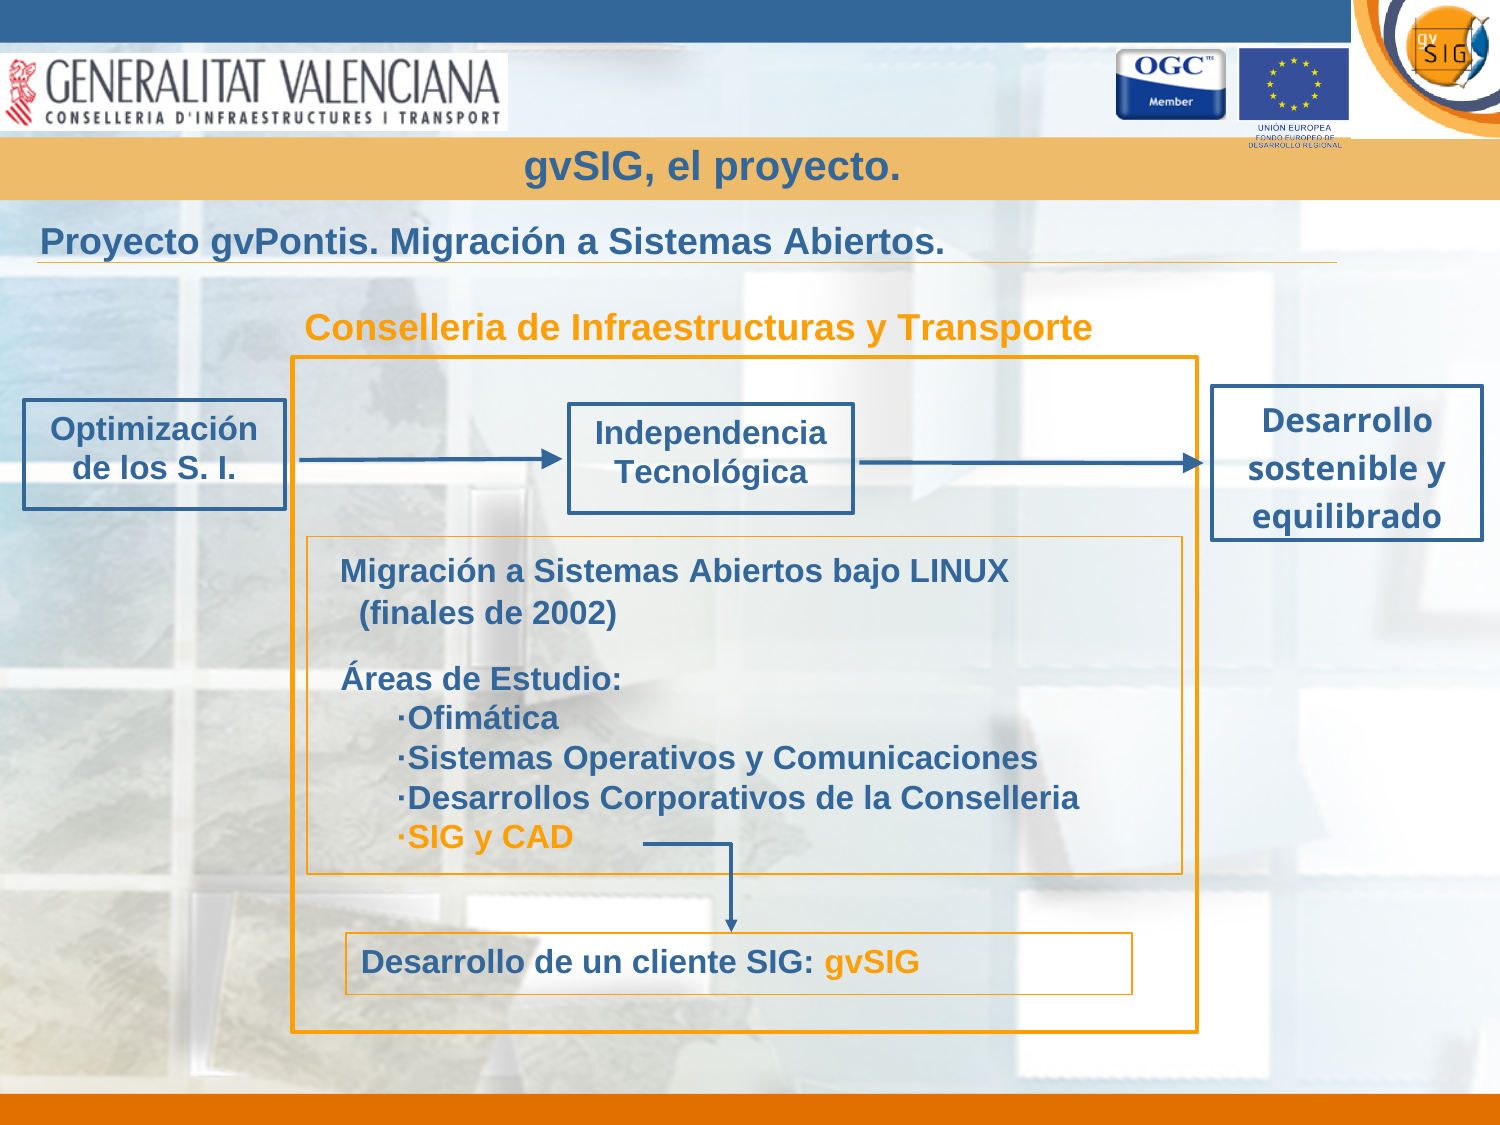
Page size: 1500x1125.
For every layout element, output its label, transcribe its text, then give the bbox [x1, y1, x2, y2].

picture [0, 53, 508, 131]
text_box Desarrollo de un cliente SIG: gvSIG [346, 932, 1133, 995]
picture [1116, 49, 1226, 120]
text_box Independencia Tecnológica [569, 406, 853, 515]
picture [1237, 0, 1500, 139]
text_box Migración a Sistemas Abiertos bajo LINUX (finales de 2002) Áreas de Estudio: ·Ofimática ·Sistemas Operativos y Comunicaciones ·Desarrollos Corporativos de la Conselleria ·SIG y CAD [307, 536, 1183, 944]
text_box Conselleria de Infraestructuras y Transporte [289, 296, 1183, 406]
text_box Optimización de los S. I. [23, 399, 285, 558]
text_box Proyecto gvPontis. Migración a Sistemas Abiertos. [24, 209, 1079, 271]
text_box gvSIG, el proyecto. [0, 137, 1426, 205]
text_box Desarrollo sostenible y equilibrado [1211, 385, 1483, 546]
